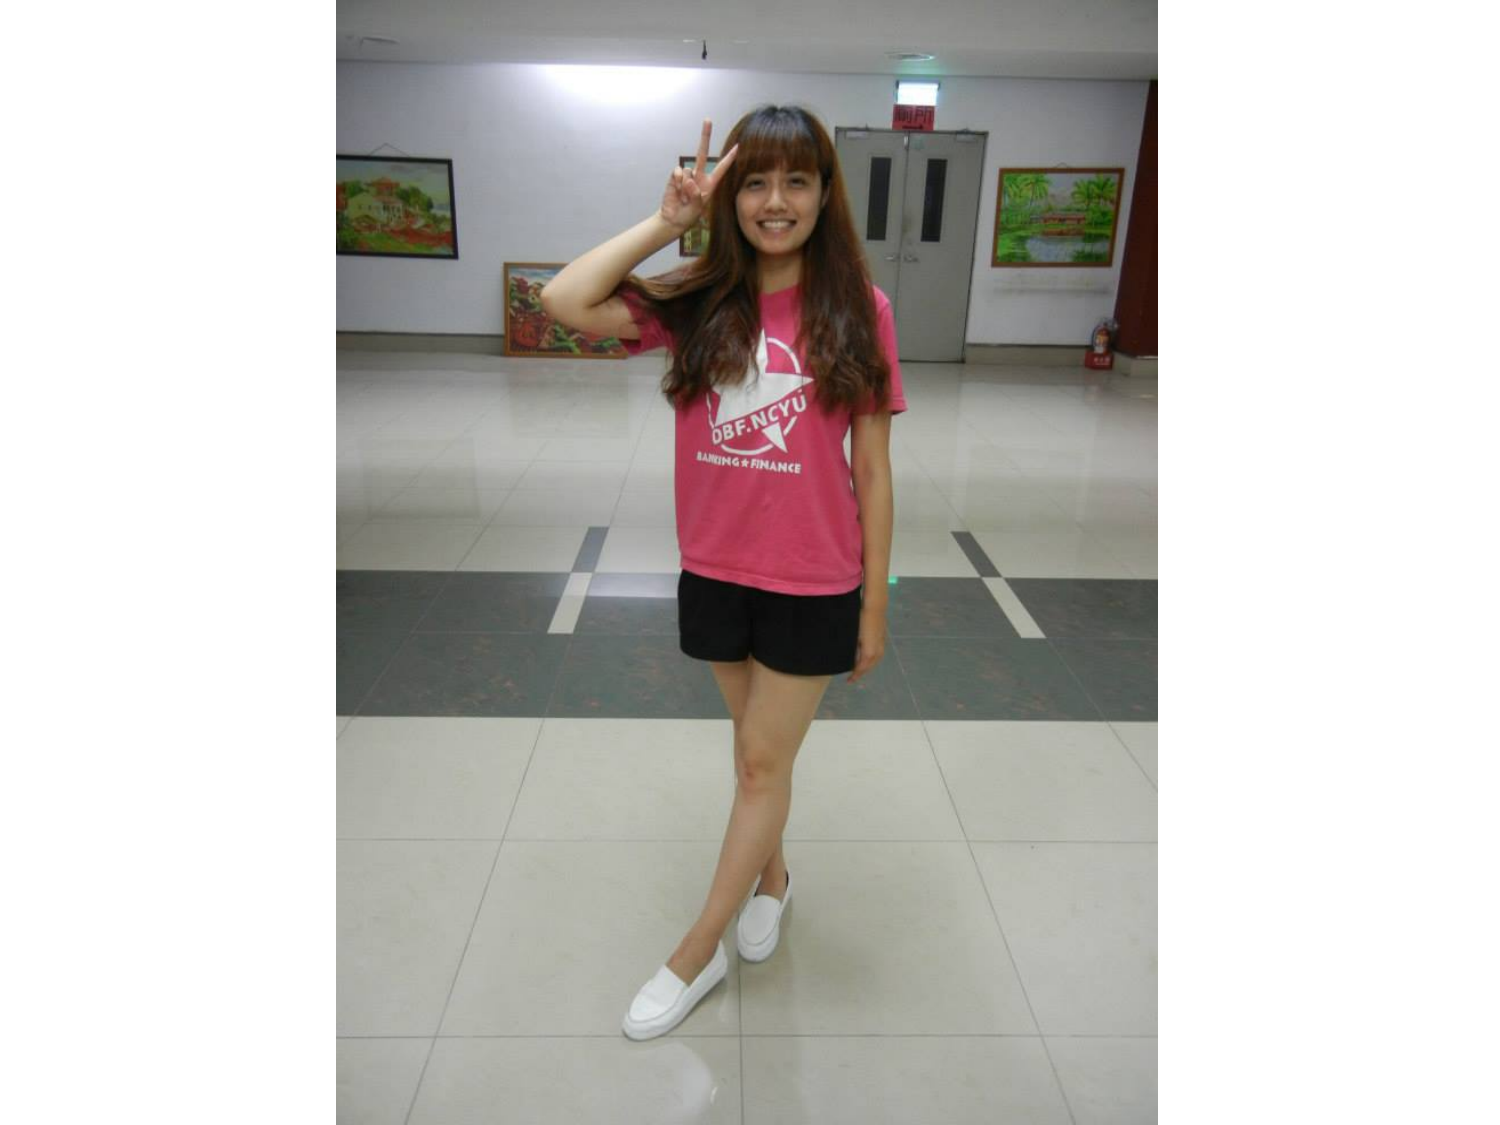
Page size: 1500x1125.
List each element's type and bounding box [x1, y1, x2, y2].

picture [336, 0, 1158, 1125]
